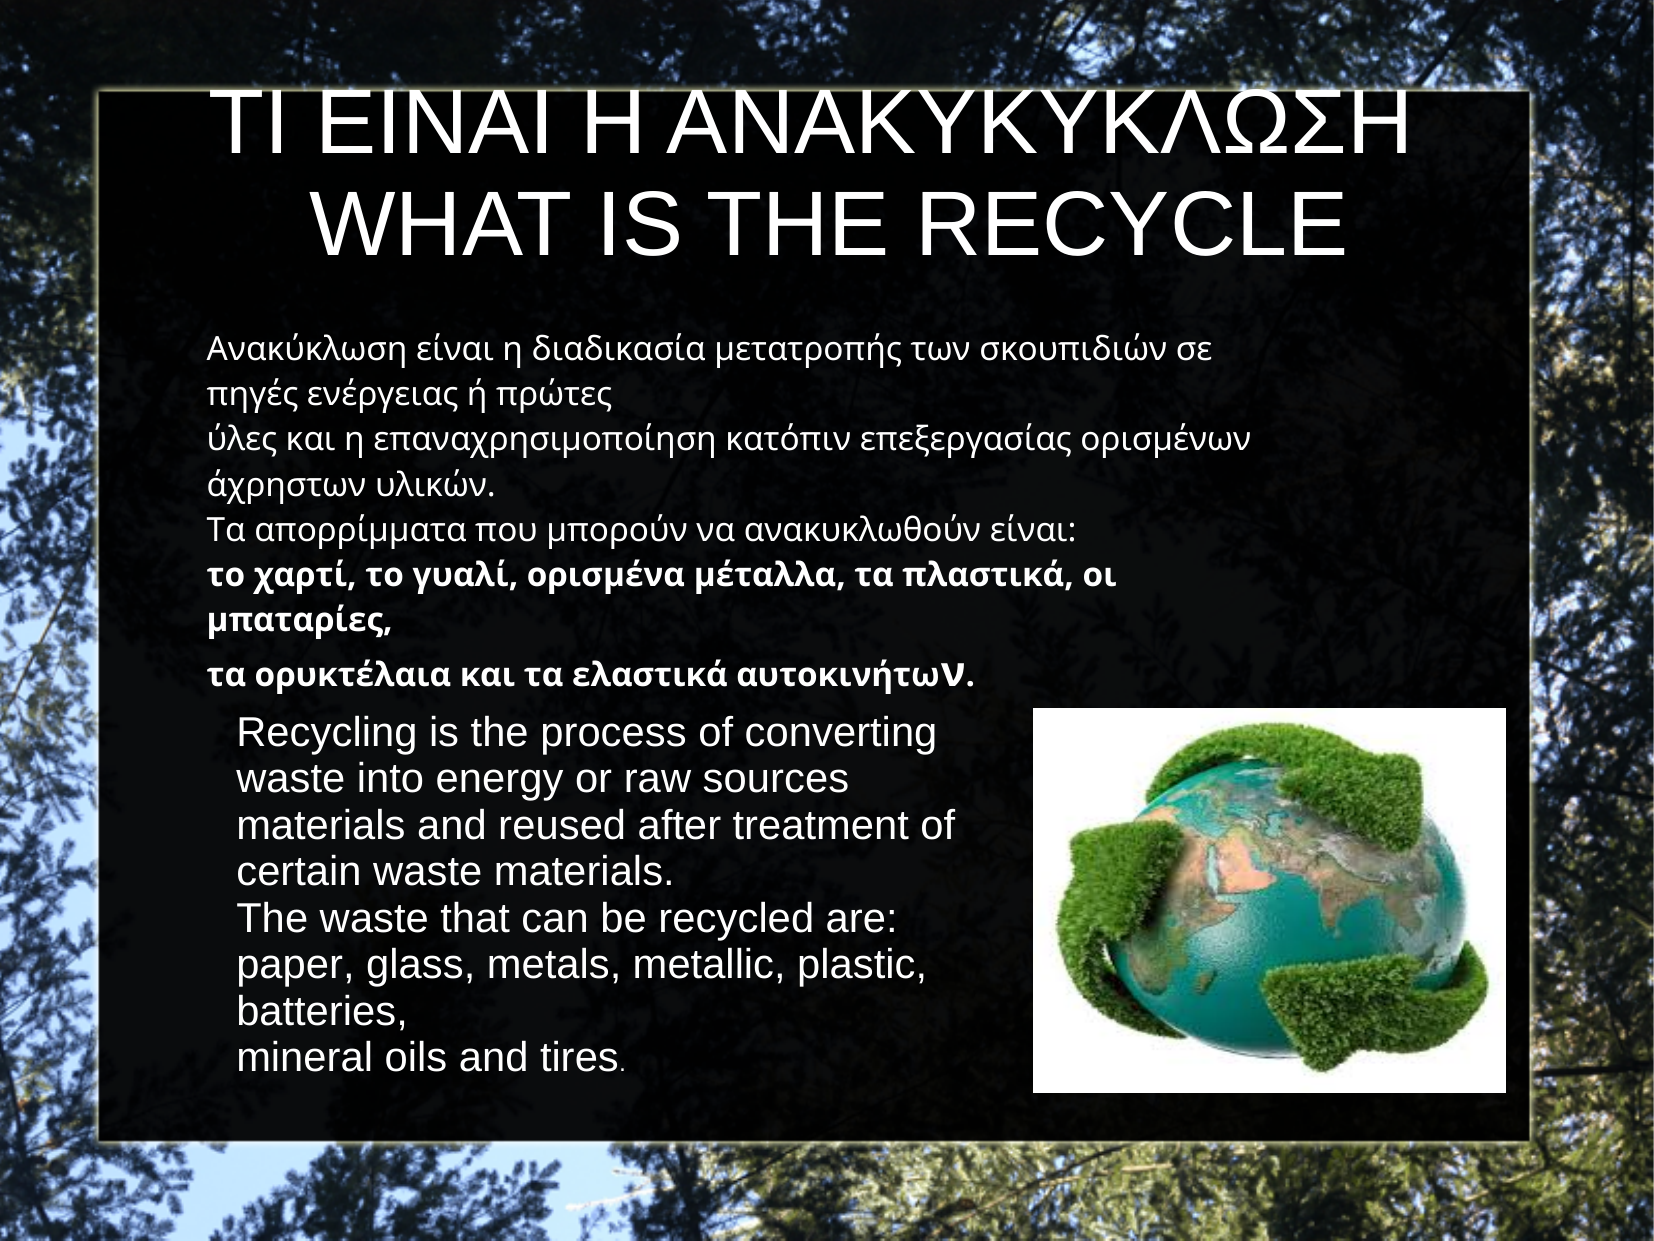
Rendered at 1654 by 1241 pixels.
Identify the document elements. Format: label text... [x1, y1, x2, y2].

text_box Recycling is the process of converting waste into energy or raw sources materials and reused after treatment of certain waste materials. The waste that can be recycled are: paper, glass, metals, metallic, plastic, batteries, mineral oils and tires. [236, 708, 1031, 1083]
text_box . [386, 561, 1182, 975]
text_box Ανακύκλωση είναι η διαδικασία μετατροπής των σκουπιδιών σε πηγές ενέργειας ή πρώτες ύλες και η επαναχρησιμοποίηση κατόπιν επεξεργασίας ορισμένων άχρηστων υλικών. Τα απορρίμματα που μπορούν να ανακυκλωθούν είναι: το χαρτί, το γυαλί, ορισμένα μέταλλα, τα πλαστικά, οι μπαταρίες, τα ορυκτέλαια και τα ελαστικά αυτοκινήτων. [206, 324, 1300, 945]
title TI EINAI H ANAKYΚΥΚΛΩΣΗ WHAT IS THE RECYCLE [88, 70, 1536, 276]
picture [0, 0, 1654, 1241]
